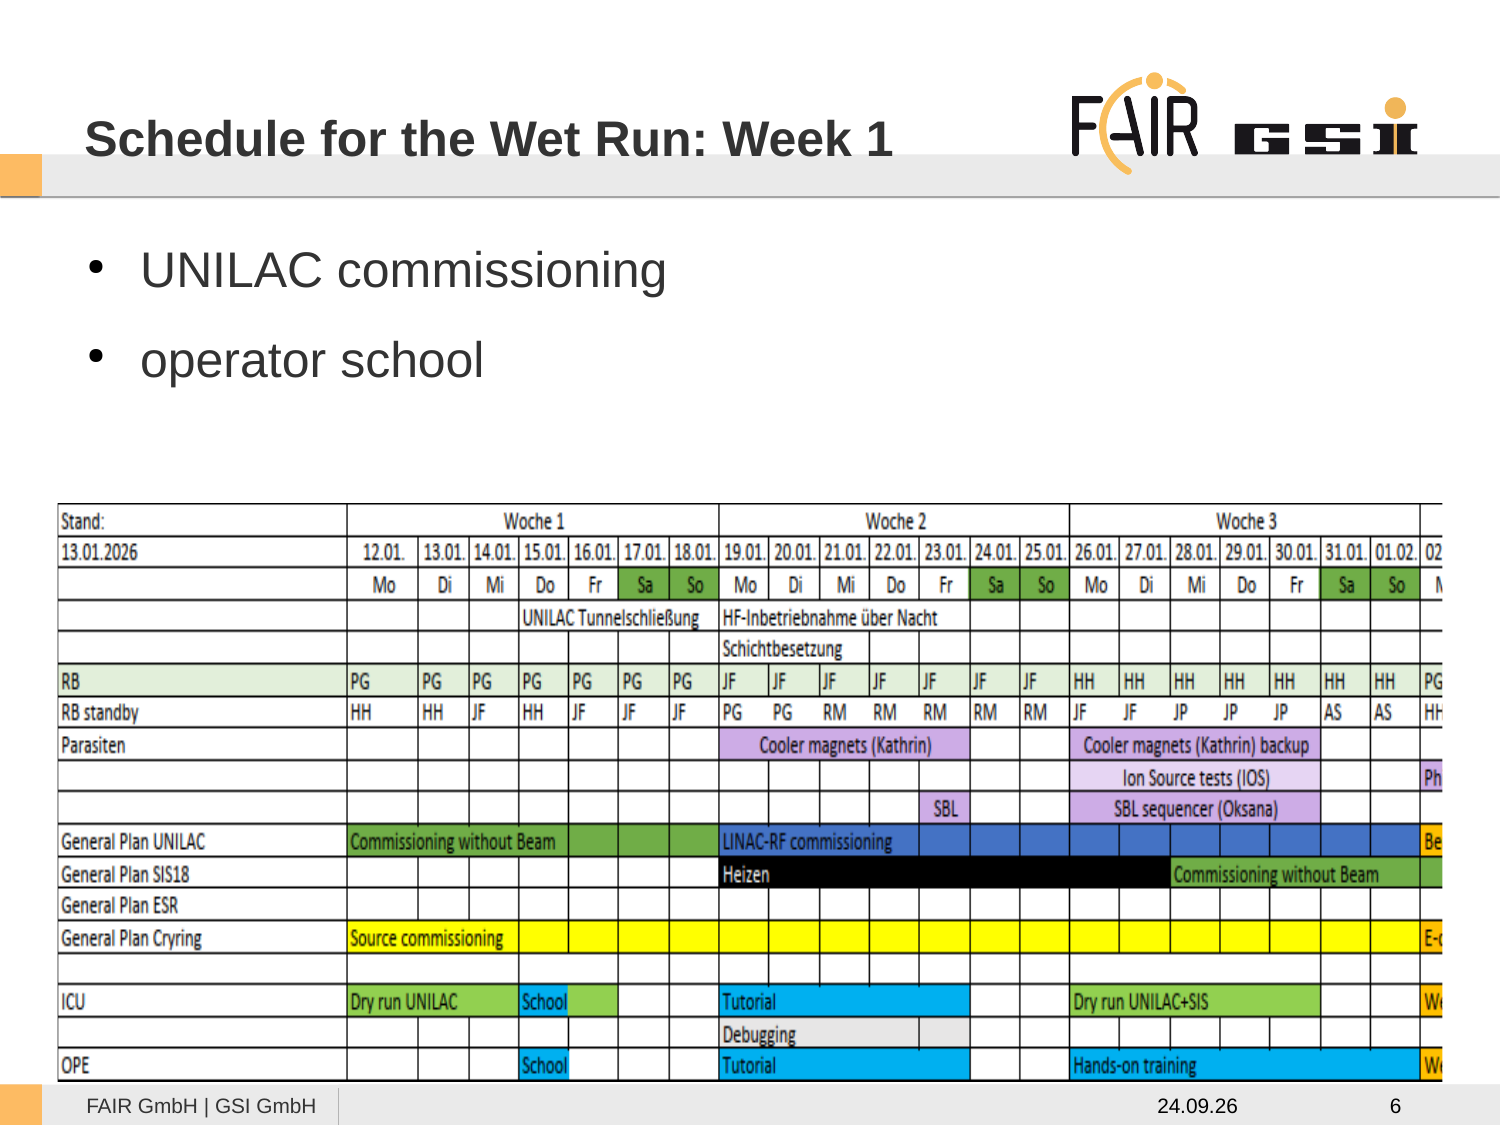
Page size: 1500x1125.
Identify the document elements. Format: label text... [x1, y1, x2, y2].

picture [1071, 70, 1199, 177]
picture [1233, 95, 1419, 154]
list UNILAC commissioning operator school [69, 237, 1417, 503]
title Schedule for the Wet Run: Week 1 [69, 44, 986, 174]
picture [57, 503, 1443, 1082]
